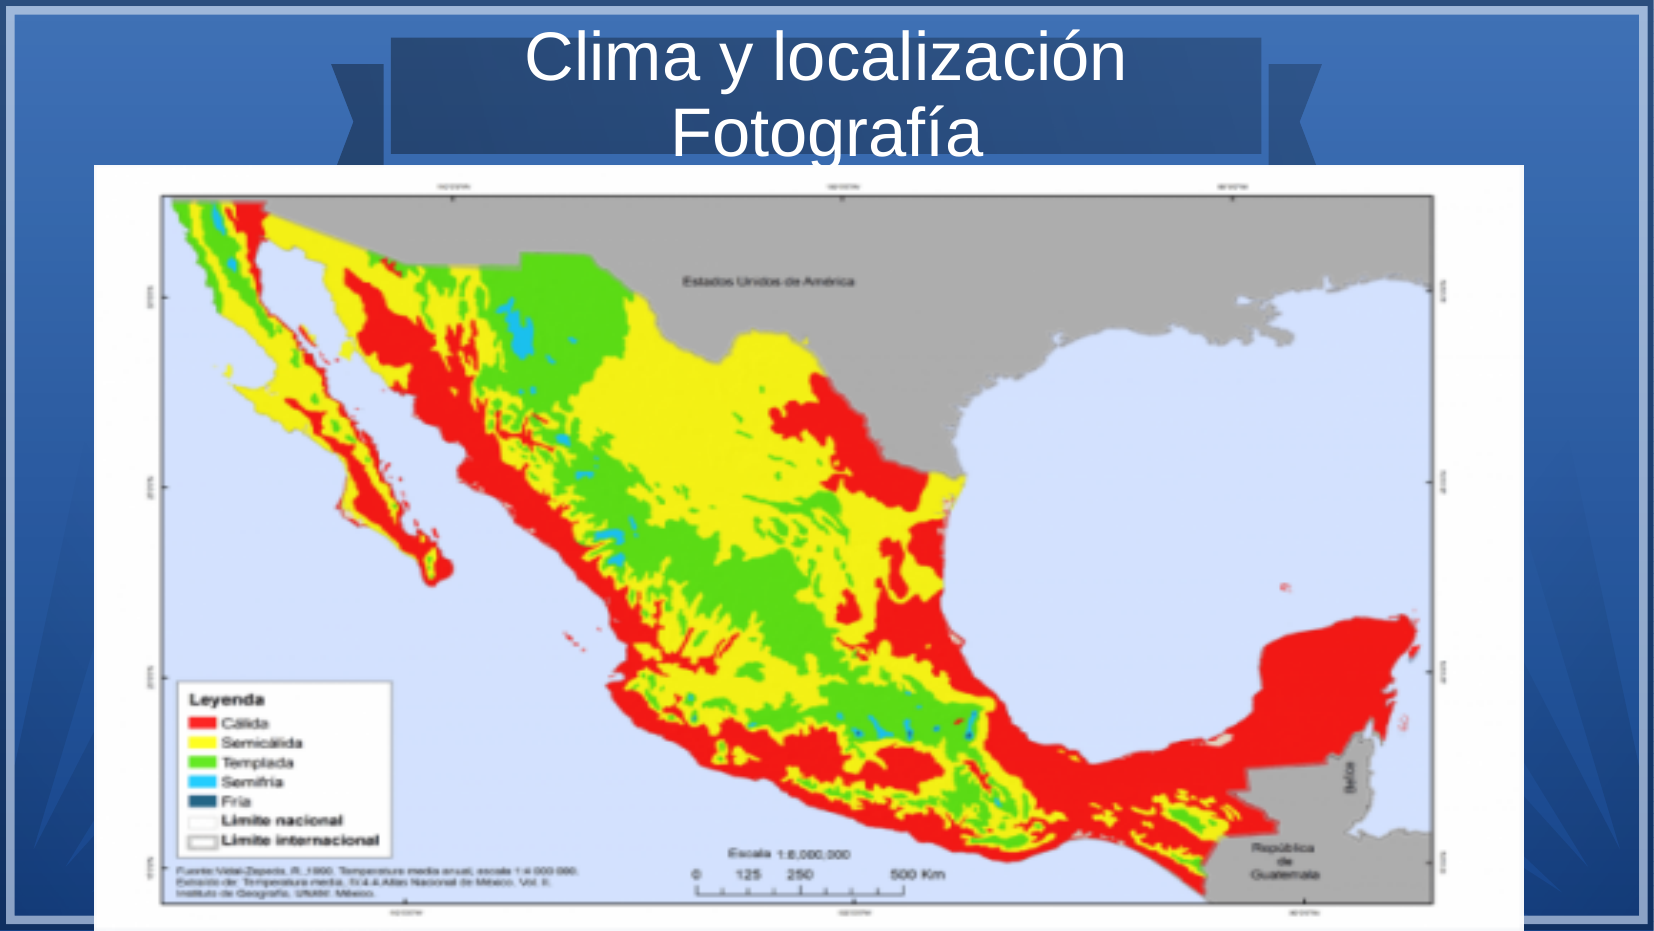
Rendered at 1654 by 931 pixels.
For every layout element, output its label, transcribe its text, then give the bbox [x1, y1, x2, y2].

picture [94, 165, 1524, 931]
title Clima y localización Fotografía [389, 17, 1264, 165]
